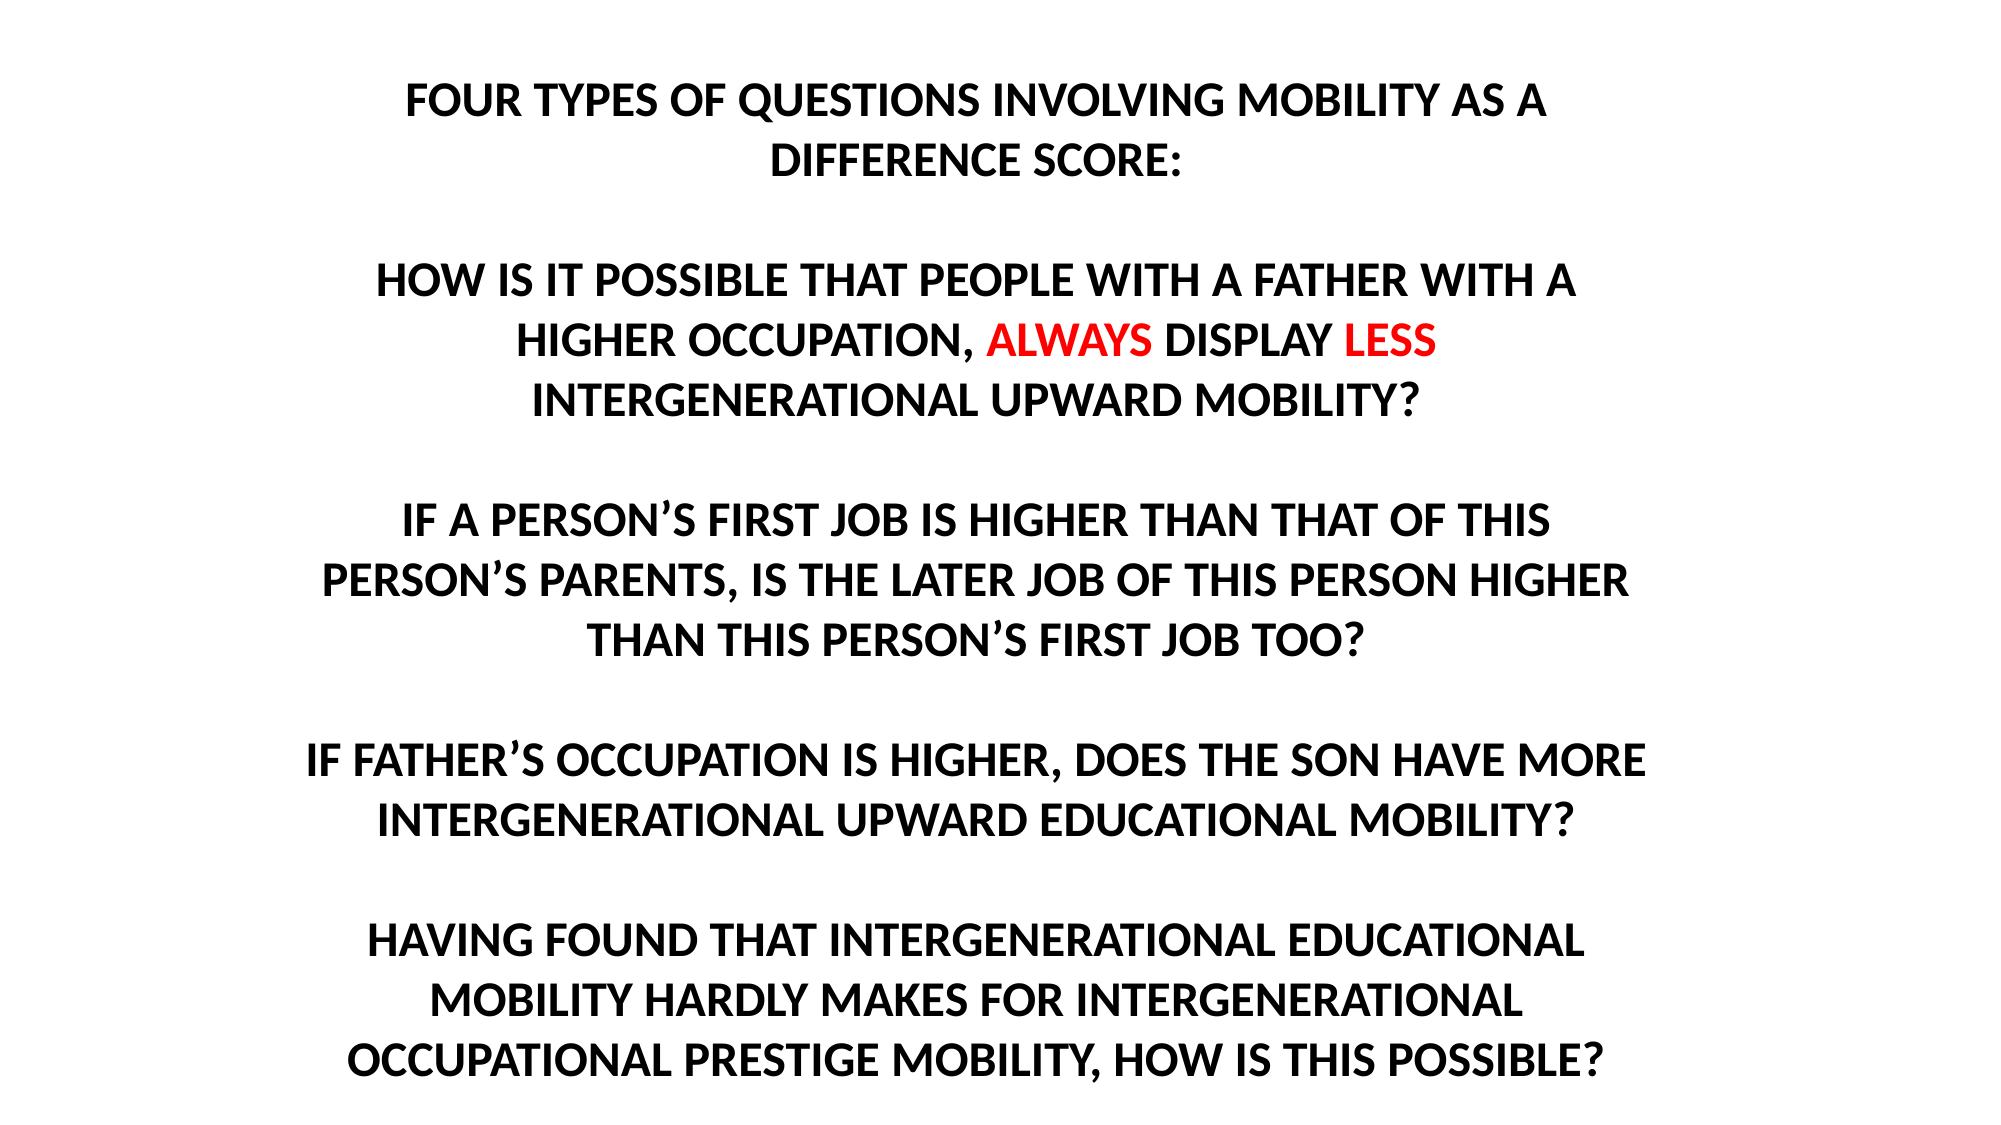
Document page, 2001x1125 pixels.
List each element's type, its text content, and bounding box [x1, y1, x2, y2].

text_box FOUR TYPES OF QUESTIONS INVOLVING MOBILITY AS A DIFFERENCE SCORE: HOW IS IT POSSIBLE THAT PEOPLE WITH A FATHER WITH A HIGHER OCCUPATION, ALWAYS DISPLAY LESS INTERGENERATIONAL UPWARD MOBILITY? IF A PERSON’S FIRST JOB IS HIGHER THAN THAT OF THIS PERSON’S PARENTS, IS THE LATER JOB OF THIS PERSON HIGHER THAN THIS PERSON’S FIRST JOB TOO? IF FATHER’S OCCUPATION IS HIGHER, DOES THE SON HAVE MORE INTERGENERATIONAL UPWARD EDUCATIONAL MOBILITY? HAVING FOUND THAT INTERGENERATIONAL EDUCATIONAL MOBILITY HARDLY MAKES FOR INTERGENERATIONAL OCCUPATIONAL PRESTIGE MOBILITY, HOW IS THIS POSSIBLE? [281, 58, 1671, 1104]
